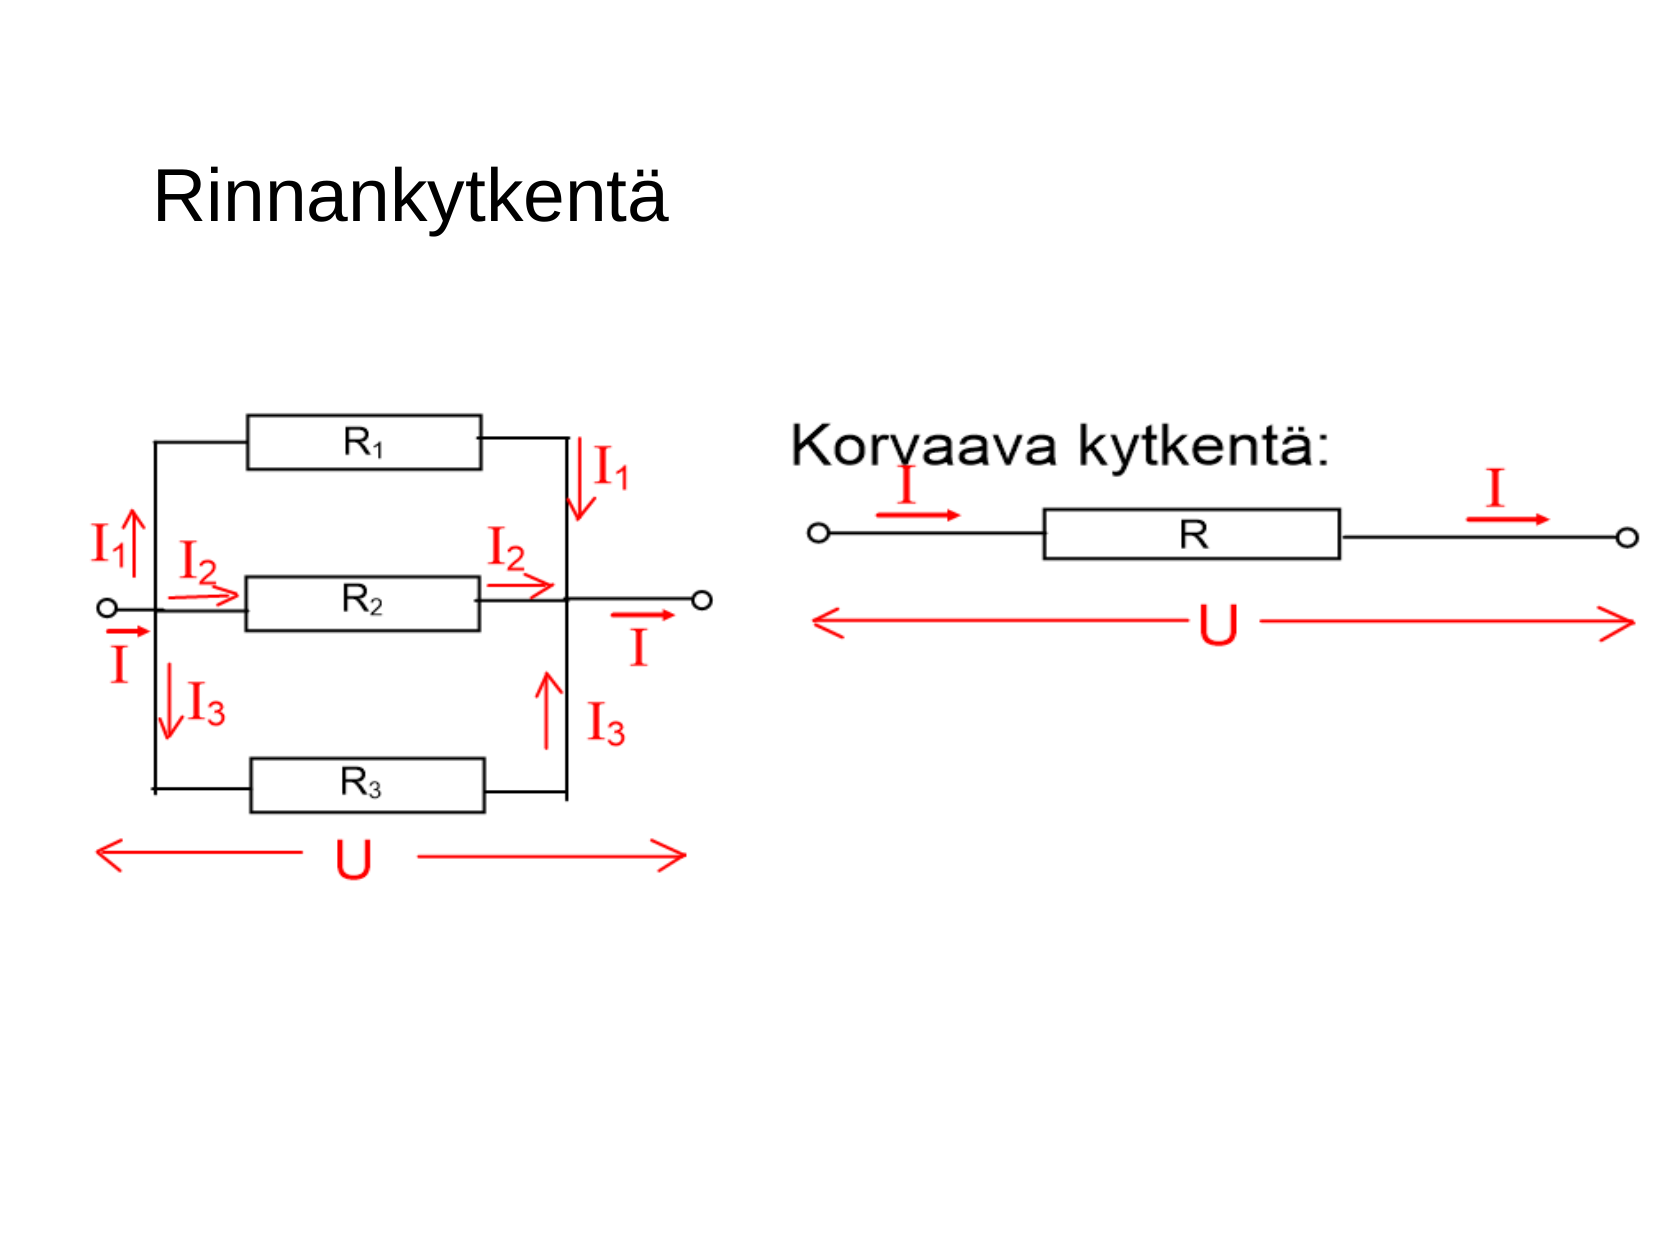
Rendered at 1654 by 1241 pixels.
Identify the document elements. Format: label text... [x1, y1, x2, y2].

text_box Rinnankytkentä [137, 141, 1512, 248]
picture [59, 366, 1654, 915]
